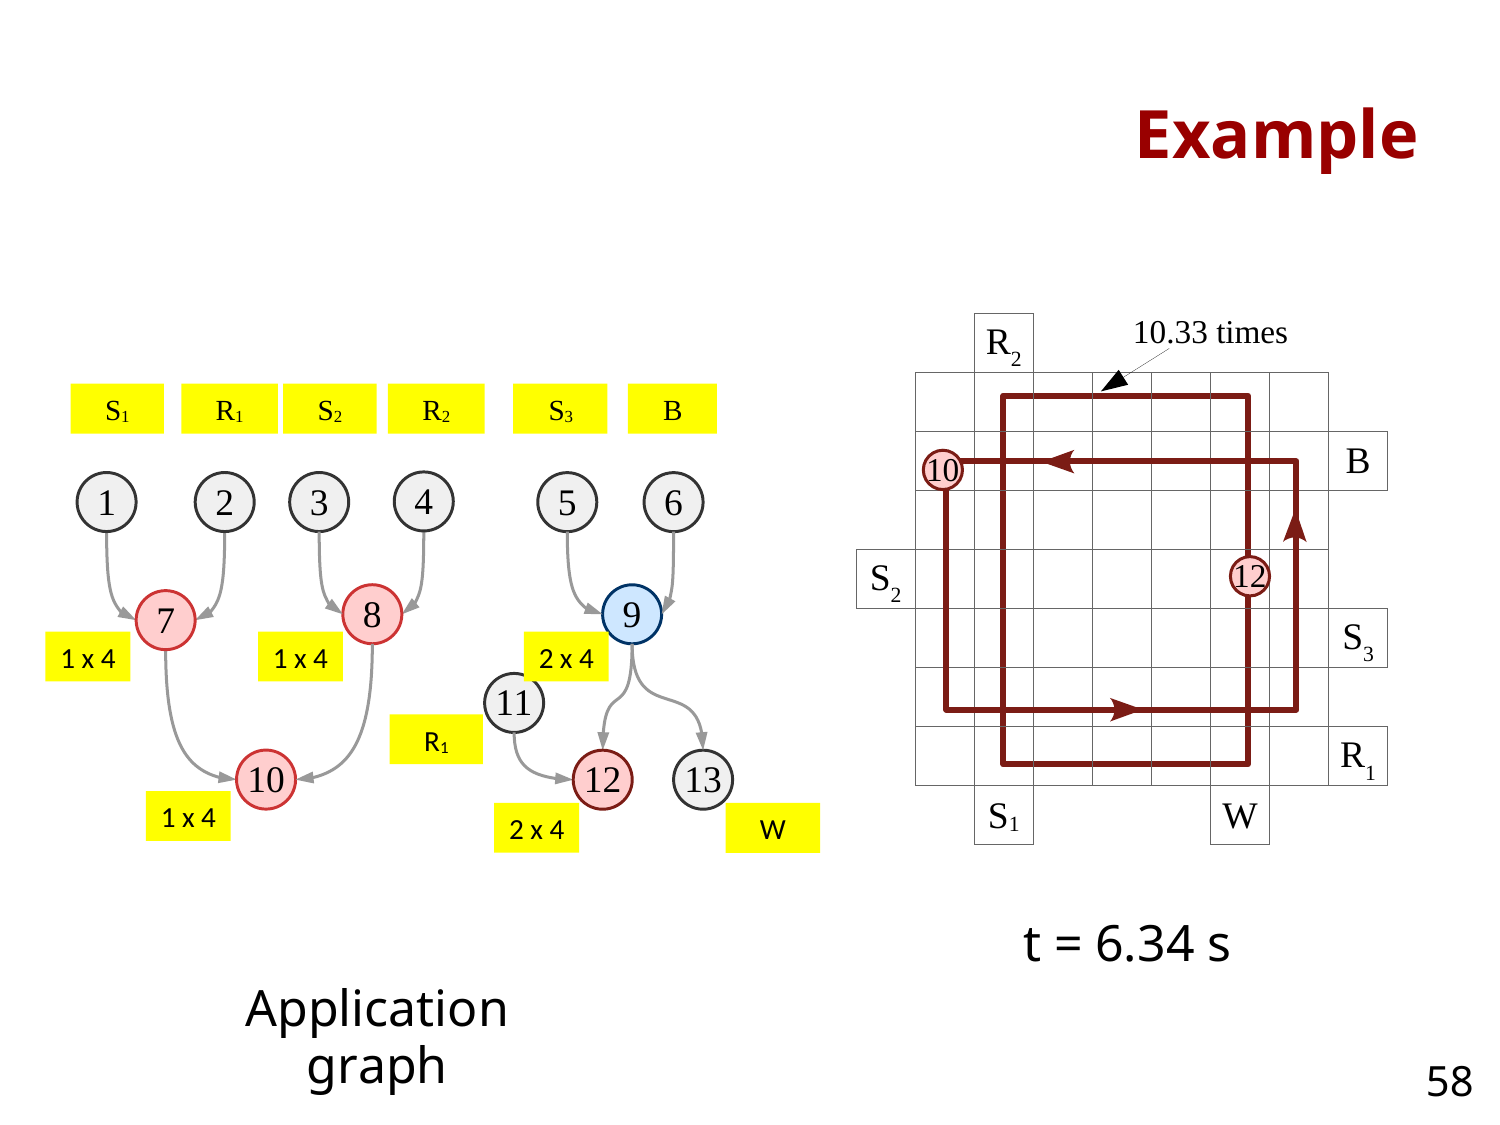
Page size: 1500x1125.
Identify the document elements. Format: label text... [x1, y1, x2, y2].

text_box R2 [387, 383, 485, 434]
text_box S2 [856, 549, 915, 609]
text_box 2 [195, 472, 255, 532]
text_box R1 [181, 383, 278, 434]
text_box R1 [1329, 726, 1388, 786]
text_box S2 [283, 383, 377, 434]
text_box 2 x 4 [494, 802, 580, 853]
text_box 1 x 4 [45, 631, 131, 682]
text_box W [725, 802, 821, 853]
text_box 1 x 4 [145, 791, 231, 841]
text_box 11 [484, 673, 544, 733]
text_box Application graph [156, 972, 598, 1046]
text_box R2 [974, 313, 1034, 373]
text_box 5 [537, 472, 597, 532]
text_box B [1329, 431, 1388, 491]
text_box R1 [389, 714, 483, 765]
text_box 10.33 times [1118, 305, 1360, 359]
text_box 2 x 4 [523, 631, 609, 682]
text_box 1 x 4 [258, 631, 343, 682]
text_box 8 [342, 584, 402, 644]
text_box 6 [644, 472, 704, 532]
text_box B [627, 383, 717, 434]
text_box 4 [394, 471, 454, 531]
text_box 10 [923, 450, 963, 490]
text_box S1 [70, 383, 164, 434]
text_box S3 [513, 383, 608, 434]
text_box 1 [77, 472, 137, 532]
text_box 12 [1230, 556, 1270, 596]
text_box S1 [974, 786, 1034, 845]
text_box 13 [673, 750, 733, 810]
text_box S3 [1329, 608, 1388, 668]
text_box 9 [602, 584, 662, 644]
text_box 3 [289, 472, 349, 532]
title Example [75, 44, 1419, 227]
text_box 10 [236, 750, 296, 810]
text_box W [1210, 786, 1270, 845]
text_box 7 [136, 590, 196, 650]
text_box t = 6.34 s [906, 907, 1349, 981]
text_box 12 [573, 750, 633, 810]
